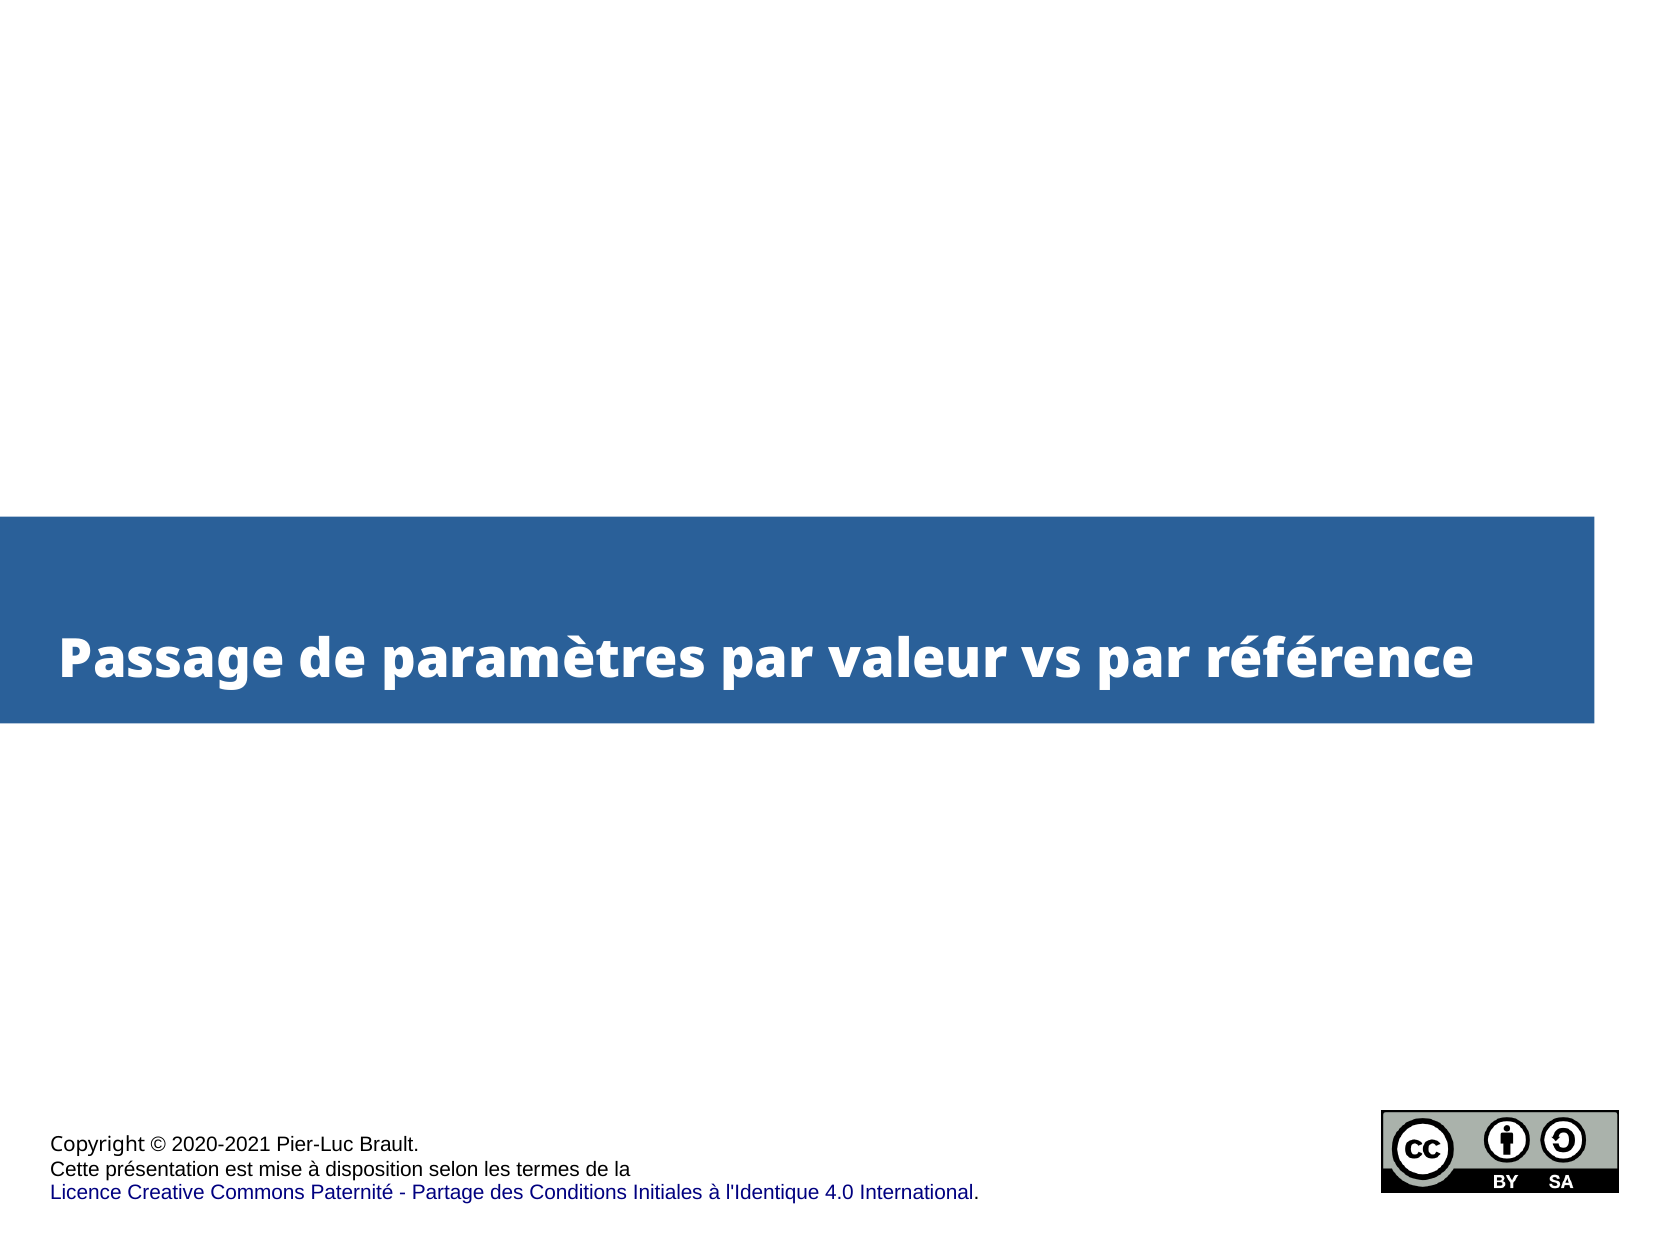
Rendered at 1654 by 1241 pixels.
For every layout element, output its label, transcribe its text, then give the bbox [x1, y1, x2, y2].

title Passage de paramètres par valeur vs par référence [59, 546, 1595, 694]
text_box Copyright © 2020-2021 Pier-Luc Brault. Cette présentation est mise à disposition selon les termes de la Licence Creative Commons Paternité - Partage des Conditions Initiales à l'Identique 4.0 International. [35, 1122, 1099, 1214]
picture [1381, 1110, 1619, 1193]
